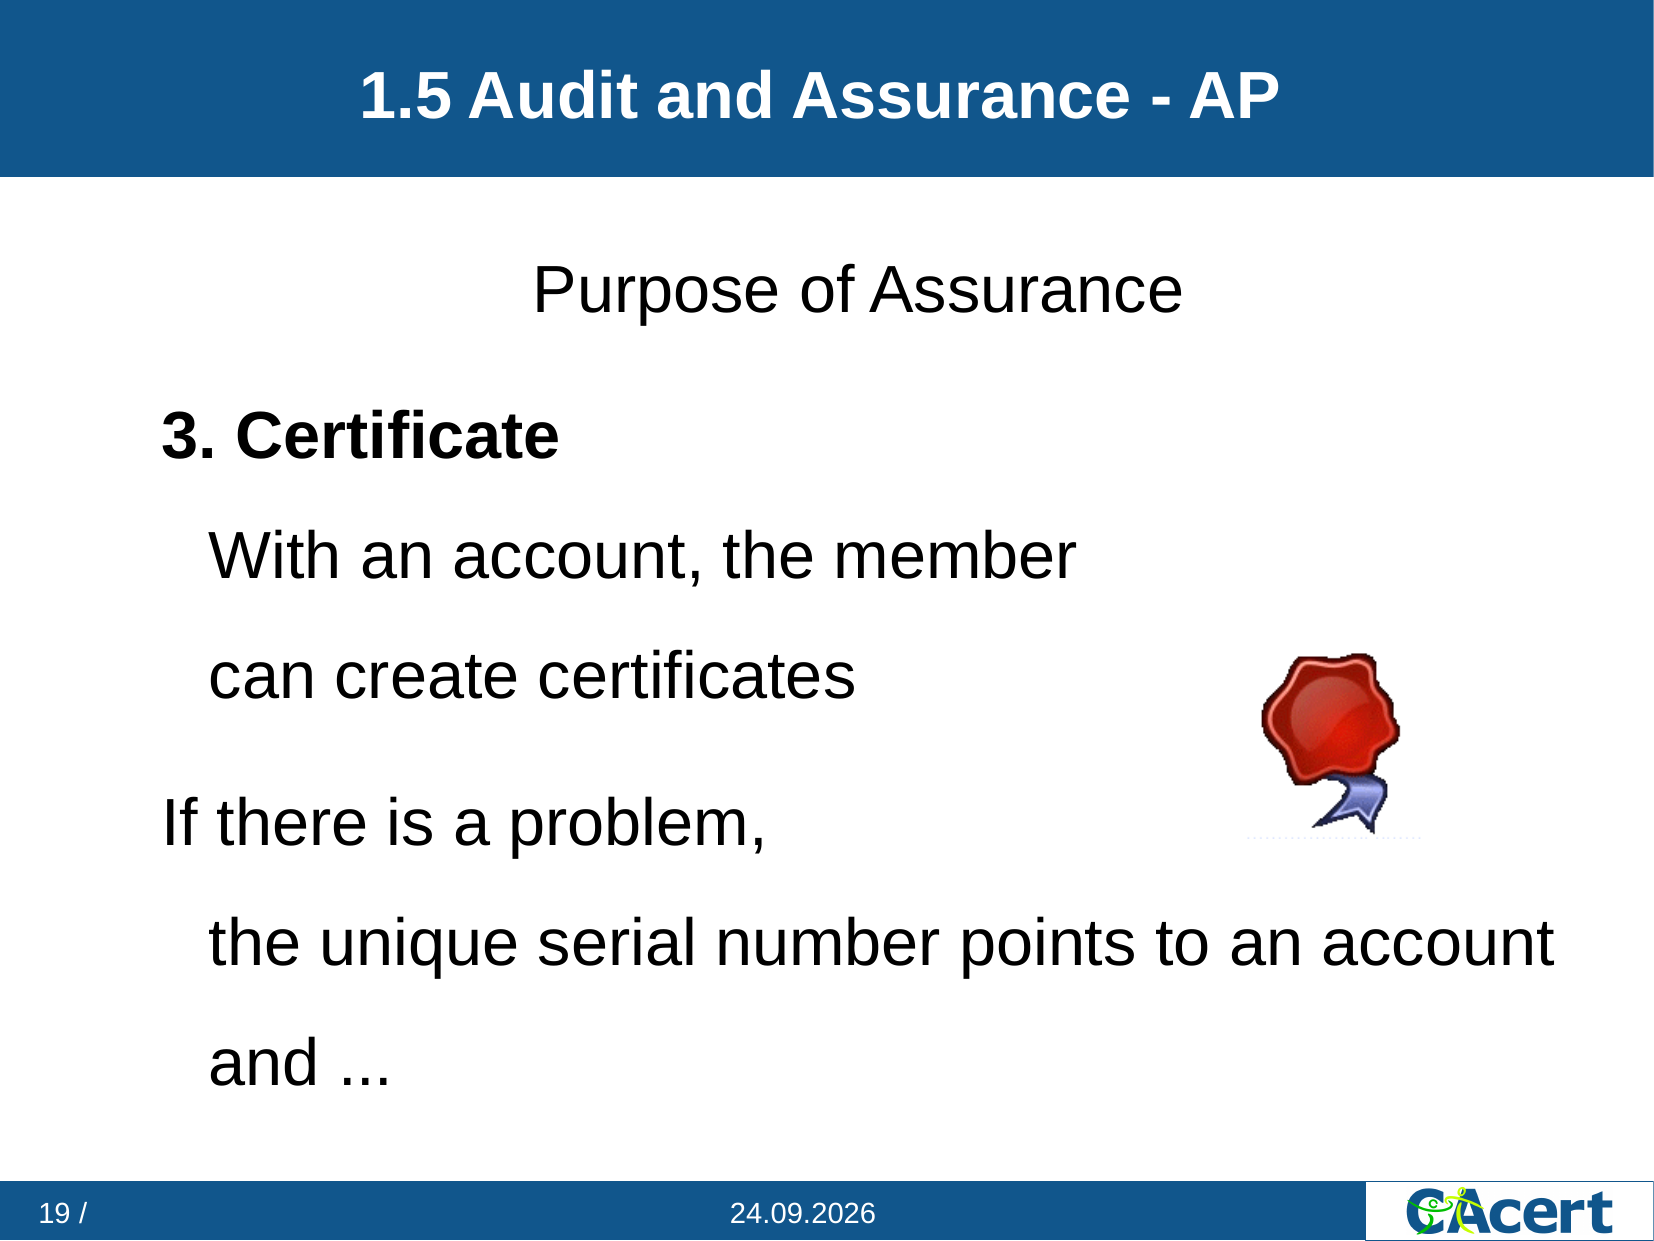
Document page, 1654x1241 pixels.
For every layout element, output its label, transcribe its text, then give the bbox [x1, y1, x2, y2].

title 1.5 Audit and Assurance - AP [76, 17, 1565, 166]
list Purpose of Assurance 3. Certificate With an account, the member can create certificates If there is a problem, the unique serial number points to an account and ... [82, 205, 1625, 1105]
picture [1240, 649, 1430, 839]
